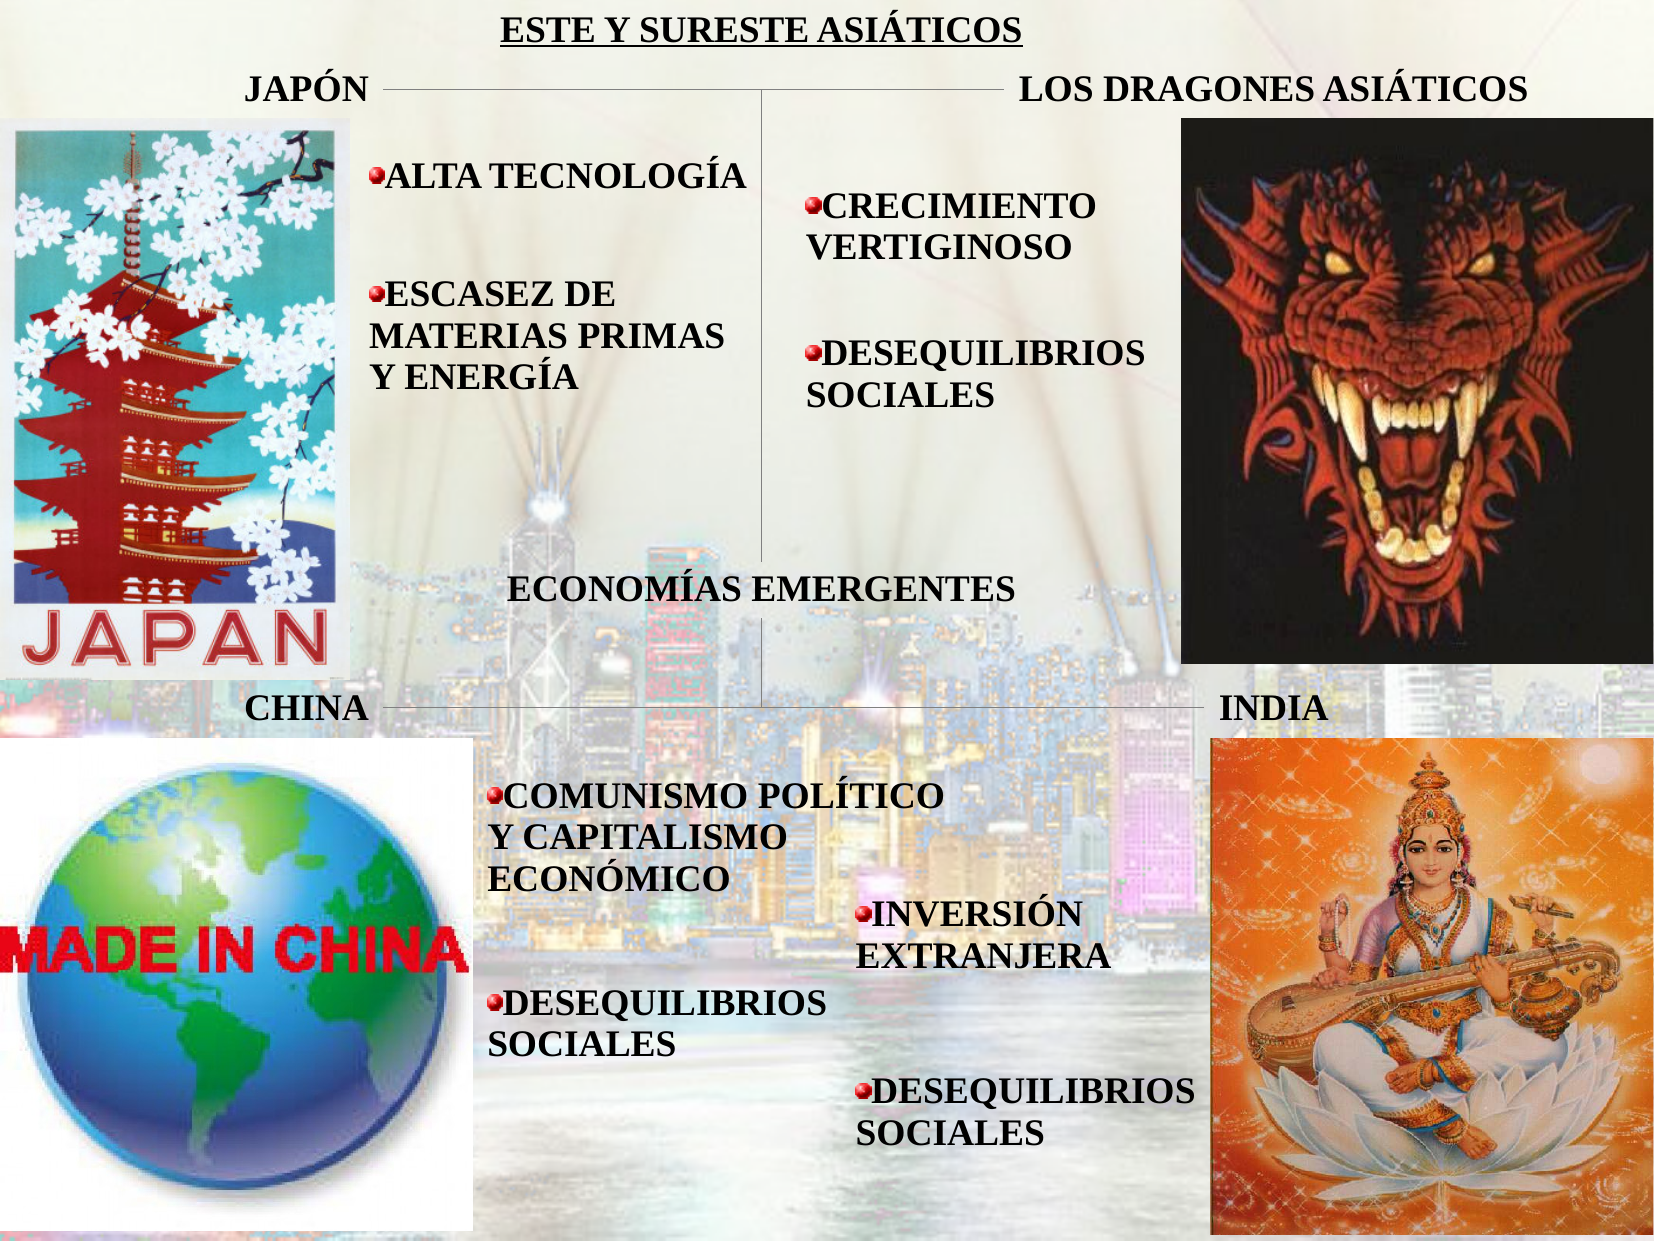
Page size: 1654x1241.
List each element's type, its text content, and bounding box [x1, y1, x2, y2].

text_box ECONOMÍAS EMERGENTES [492, 561, 1031, 619]
text_box ALTA TECNOLOGÍA [354, 147, 763, 205]
text_box DESEQUILIBRIOS SOCIALES [840, 1062, 1211, 1163]
text_box CRECIMIENTO VERTIGINOSO [790, 177, 1113, 278]
text_box LOS DRAGONES ASIÁTICOS [1003, 60, 1544, 119]
text_box CHINA [229, 679, 384, 737]
text_box JAPÓN [229, 60, 384, 119]
text_box COMUNISMO POLÍTICO Y CAPITALISMO ECONÓMICO [472, 767, 961, 911]
text_box DESEQUILIBRIOS SOCIALES [790, 324, 1161, 425]
picture [0, 0, 1654, 1241]
text_box ESTE Y SURESTE ASIÁTICOS [485, 1, 1038, 60]
text_box ESCASEZ DE MATERIAS PRIMAS Y ENERGÍA [354, 265, 750, 409]
text_box INVERSIÓN EXTRANJERA [840, 885, 1127, 986]
text_box DESEQUILIBRIOS SOCIALES [472, 974, 843, 1075]
text_box INDIA [1203, 679, 1344, 737]
